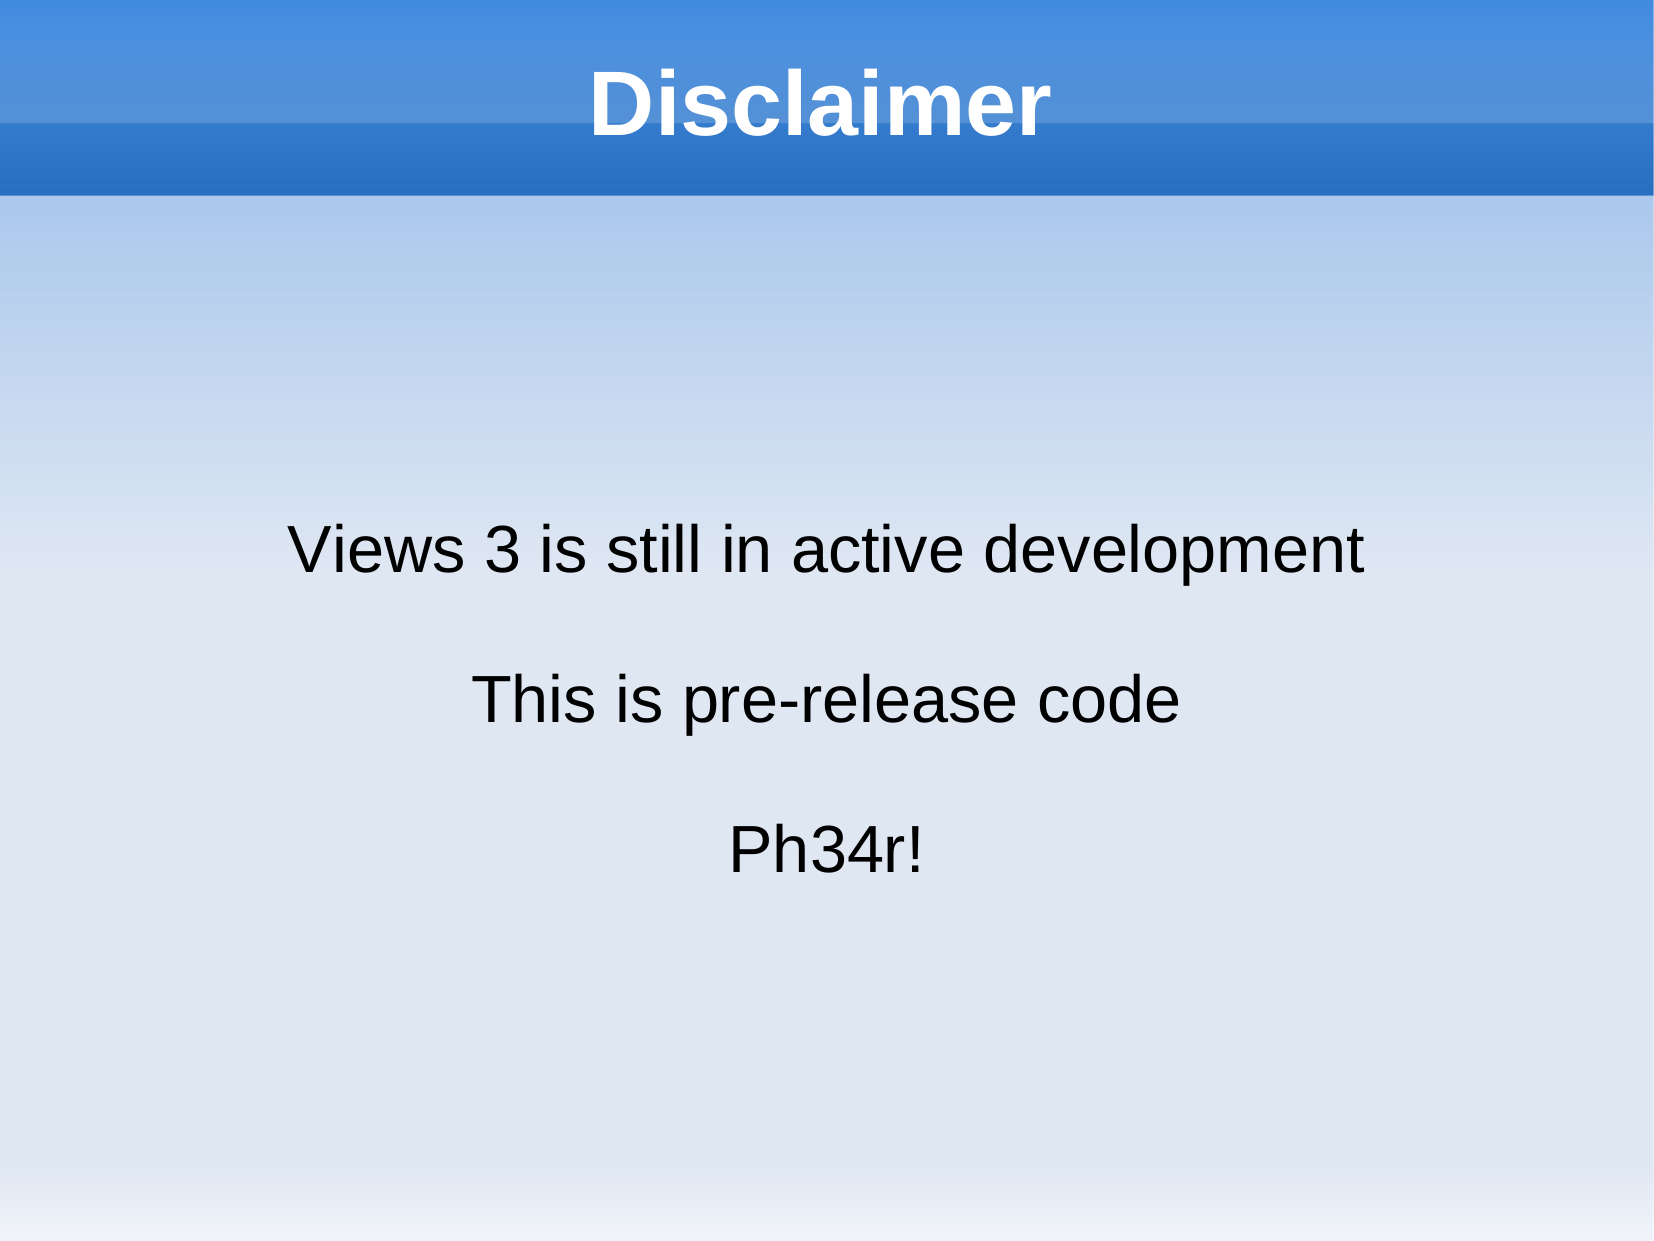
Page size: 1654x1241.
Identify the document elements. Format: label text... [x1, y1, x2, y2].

title Disclaimer [76, 0, 1565, 208]
picture [0, 0, 1654, 1241]
subtitle Views 3 is still in active development This is pre-release code Ph34r! [82, 297, 1571, 1102]
